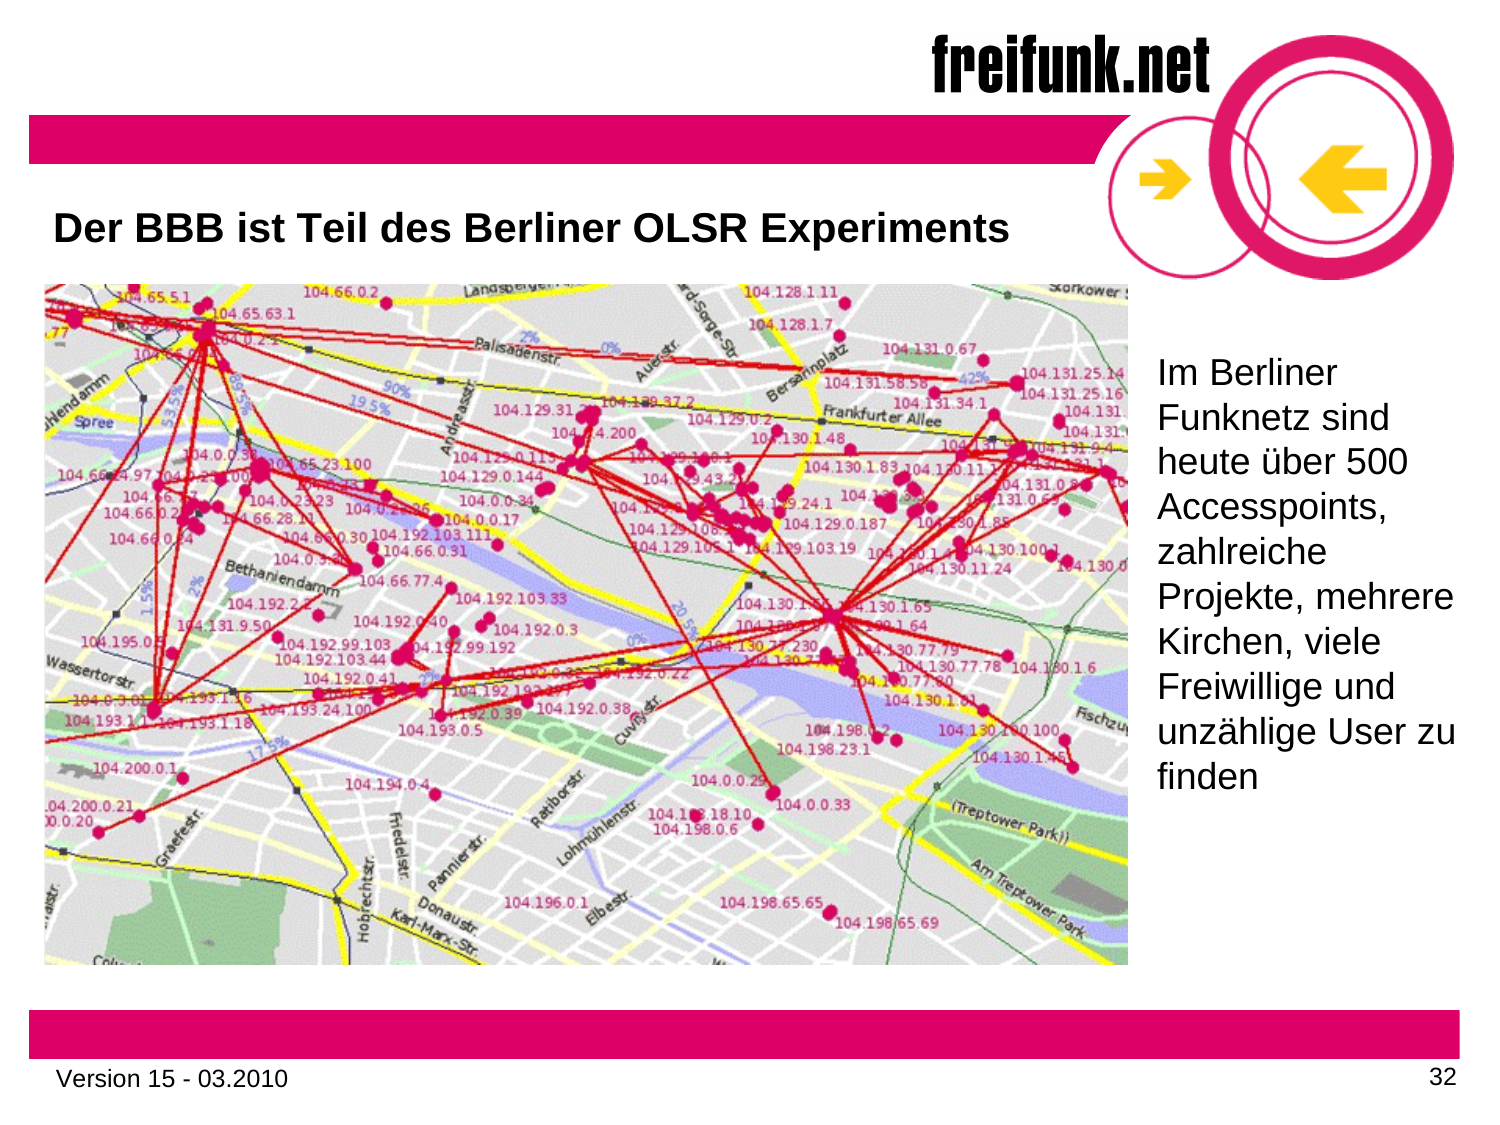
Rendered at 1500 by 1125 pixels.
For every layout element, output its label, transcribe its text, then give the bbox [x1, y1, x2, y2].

picture [932, 34, 1454, 280]
text_box Im Berliner Funknetz sind heute über 500 Accesspoints, zahlreiche Projekte, mehrere Kirchen, viele Freiwillige und unzählige User zu finden [1157, 348, 1470, 999]
text_box Der BBB ist Teil des Berliner OLSR Experiments [53, 201, 1046, 281]
picture [44, 284, 1128, 965]
